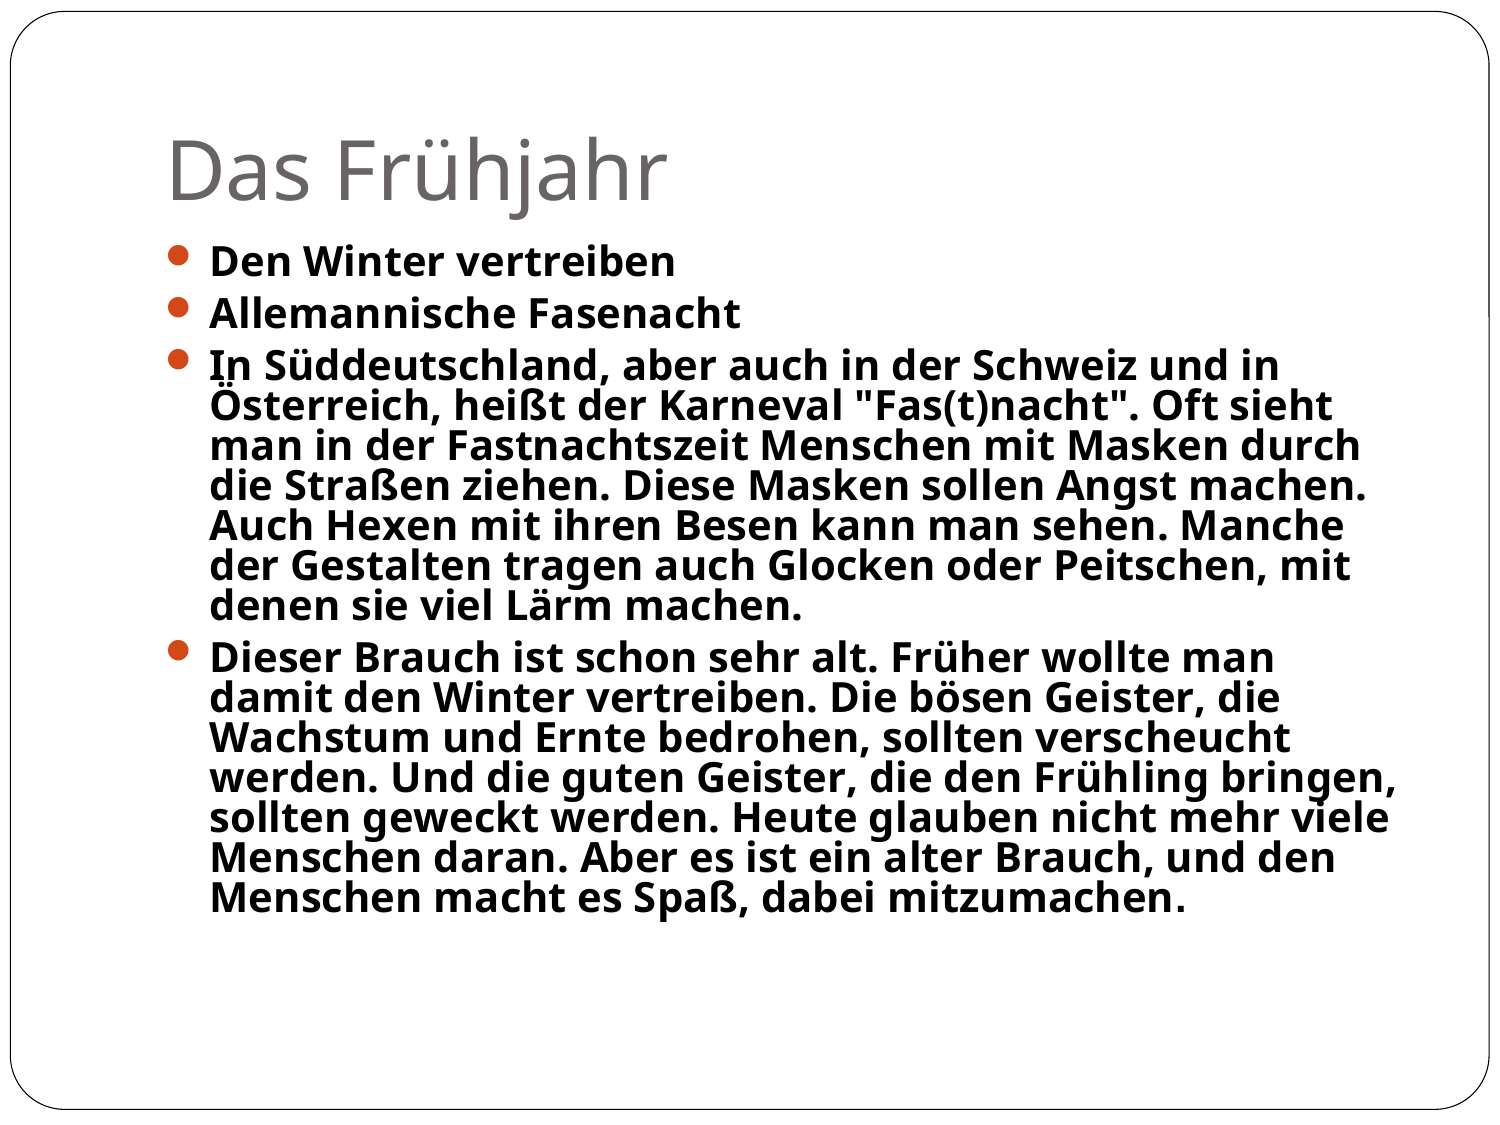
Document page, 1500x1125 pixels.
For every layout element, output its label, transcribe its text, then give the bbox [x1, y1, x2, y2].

title Das Frühjahr [150, 44, 1426, 233]
list Den Winter vertreiben Allemannische Fasenacht In Süddeutschland, aber auch in der Schweiz und in Österreich, heißt der Karneval "Fas(t)nacht". Oft sieht man in der Fastnachtszeit Menschen mit Masken durch die Straßen ziehen. Diese Masken sollen Angst machen. Auch Hexen mit ihren Besen kann man sehen. Manche der Gestalten tragen auch Glocken oder Peitschen, mit denen sie viel Lärm machen. Dieser Brauch ist schon sehr alt. Früher wollte man damit den Winter vertreiben. Die bösen Geister, die Wachstum und Ernte bedrohen, sollten verscheucht werden. Und die guten Geister, die den Frühling bringen, sollten geweckt werden. Heute glauben nicht mehr viele Menschen daran. Aber es ist ein alter Brauch, und den Menschen macht es Spaß, dabei mitzumachen. [150, 237, 1426, 988]
